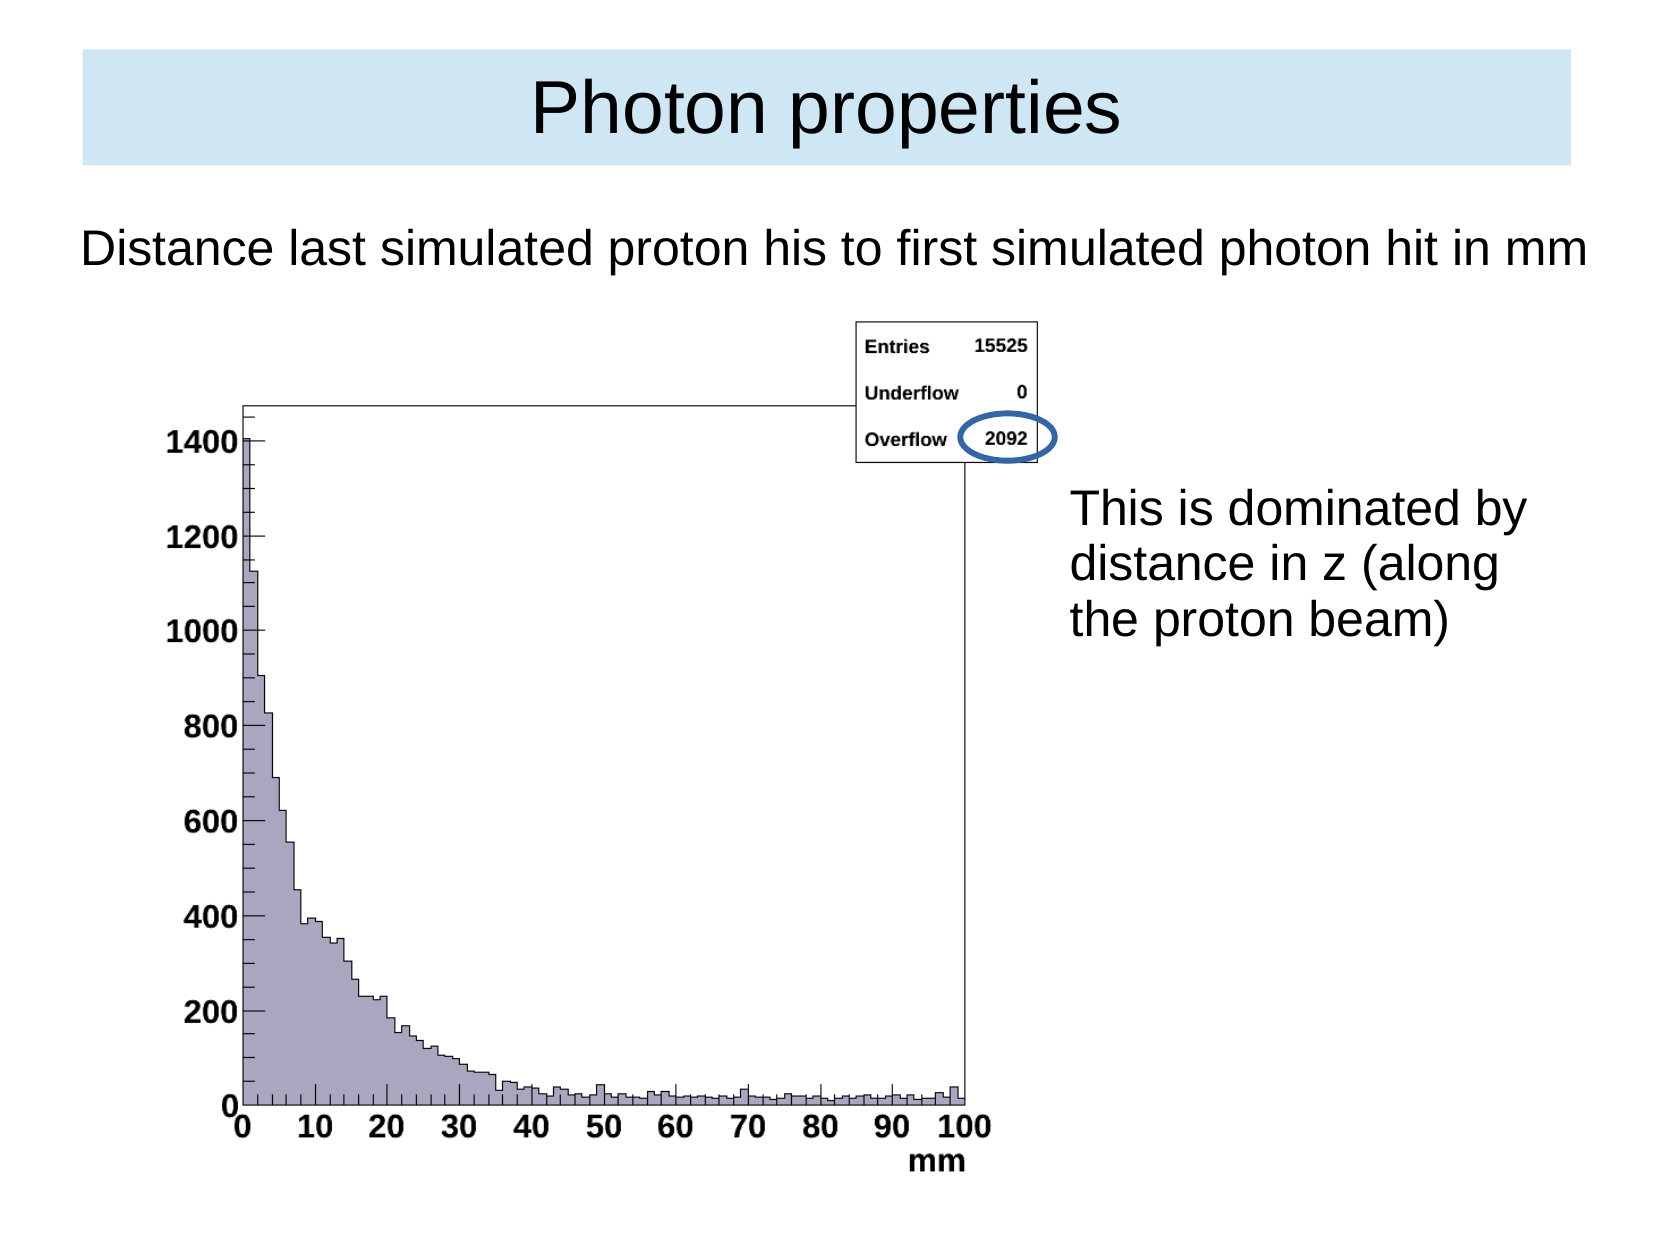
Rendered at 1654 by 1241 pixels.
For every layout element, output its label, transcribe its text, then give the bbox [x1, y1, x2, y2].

picture [153, 318, 1055, 1193]
picture [964, 417, 1051, 457]
title Photon properties [82, 49, 1571, 166]
text_box This is dominated by distance in z (along the proton beam) [1054, 472, 1558, 655]
text_box Distance last simulated proton his to first simulated photon hit in mm [65, 212, 1607, 284]
